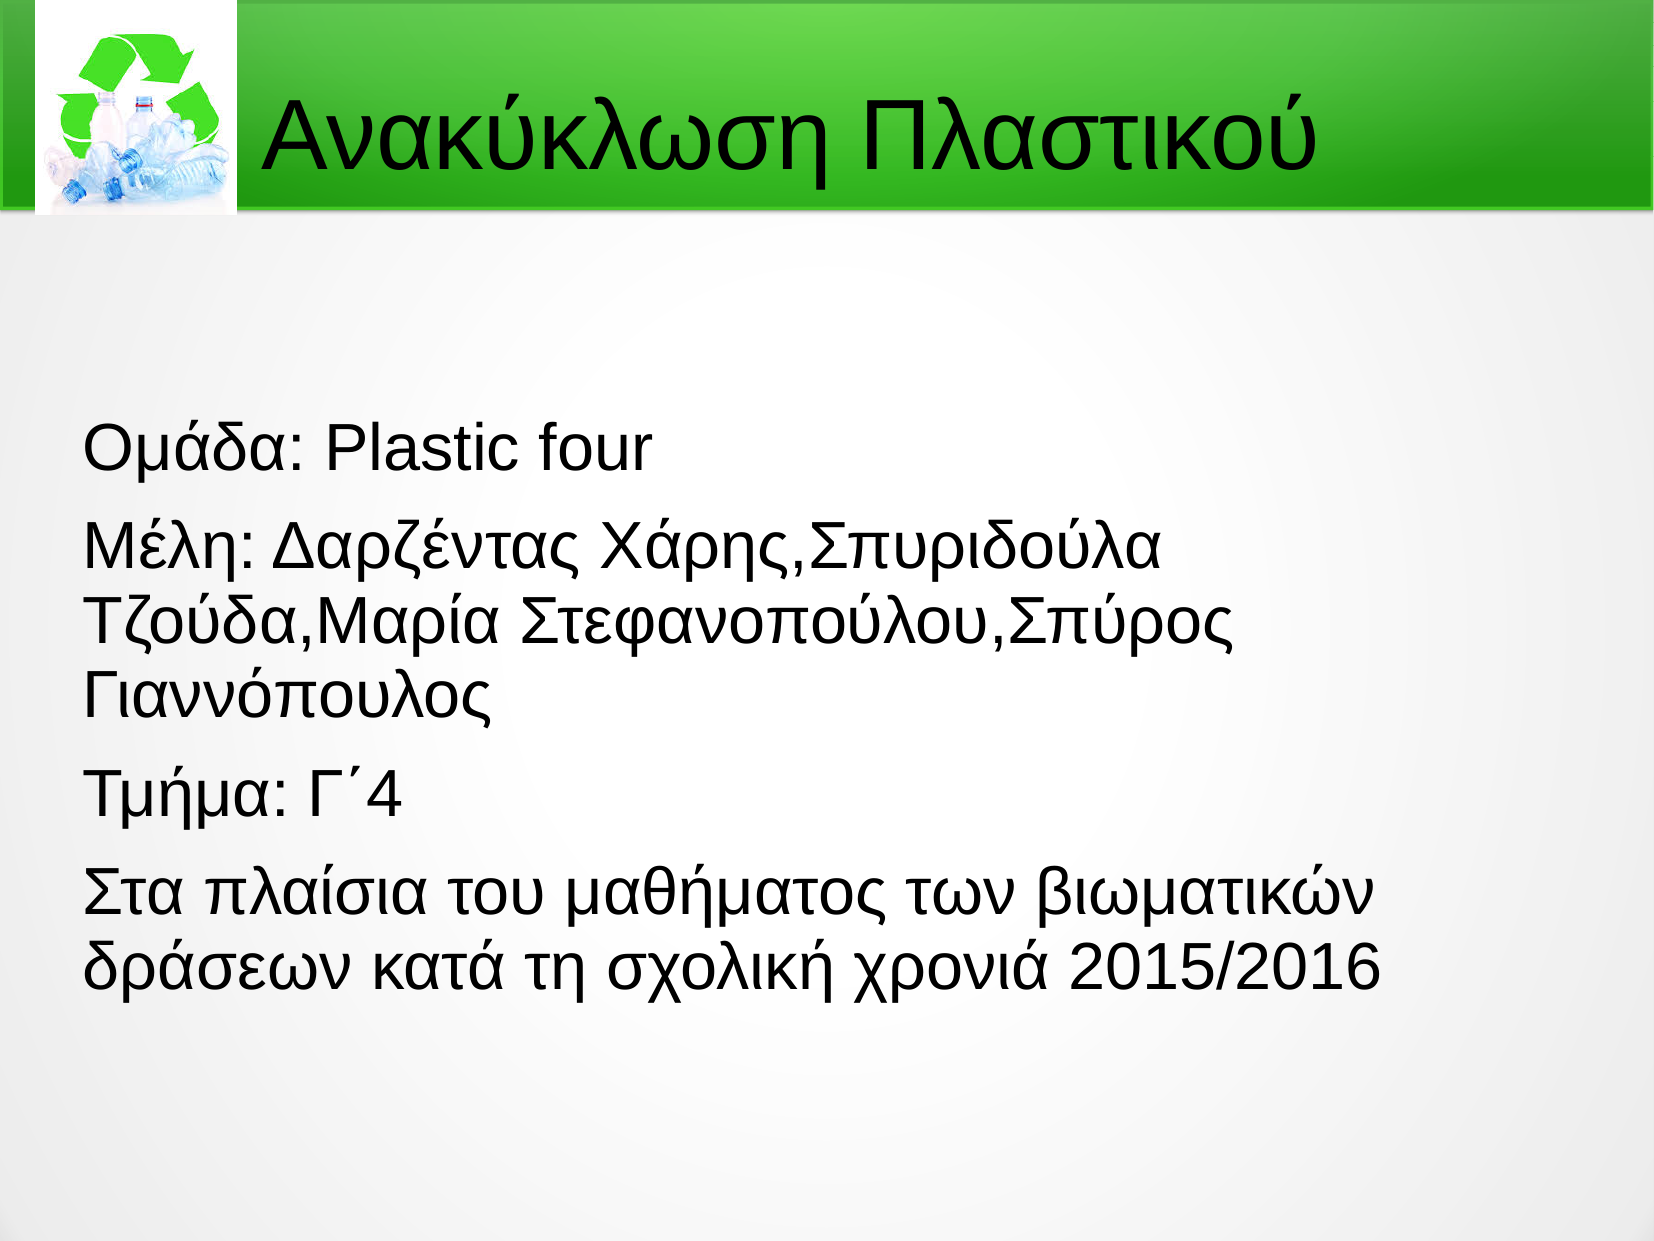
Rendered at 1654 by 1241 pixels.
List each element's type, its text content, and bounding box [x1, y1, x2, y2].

subtitle Ομάδα: Plastic four Μέλη: Δαρζέντας Χάρης,Σπυριδούλα Τζούδα,Μαρία Στεφανοπούλου,Σπύρος Γιαννόπουλος Τμήμα: Γ΄4 Στα πλαίσια του μαθήματος των βιωματικών δράσεων κατά τη σχολική χρονιά 2015/2016 [82, 334, 1571, 1055]
picture [35, 0, 237, 215]
title Ανακύκλωση Πλαστικού [47, 0, 1536, 317]
